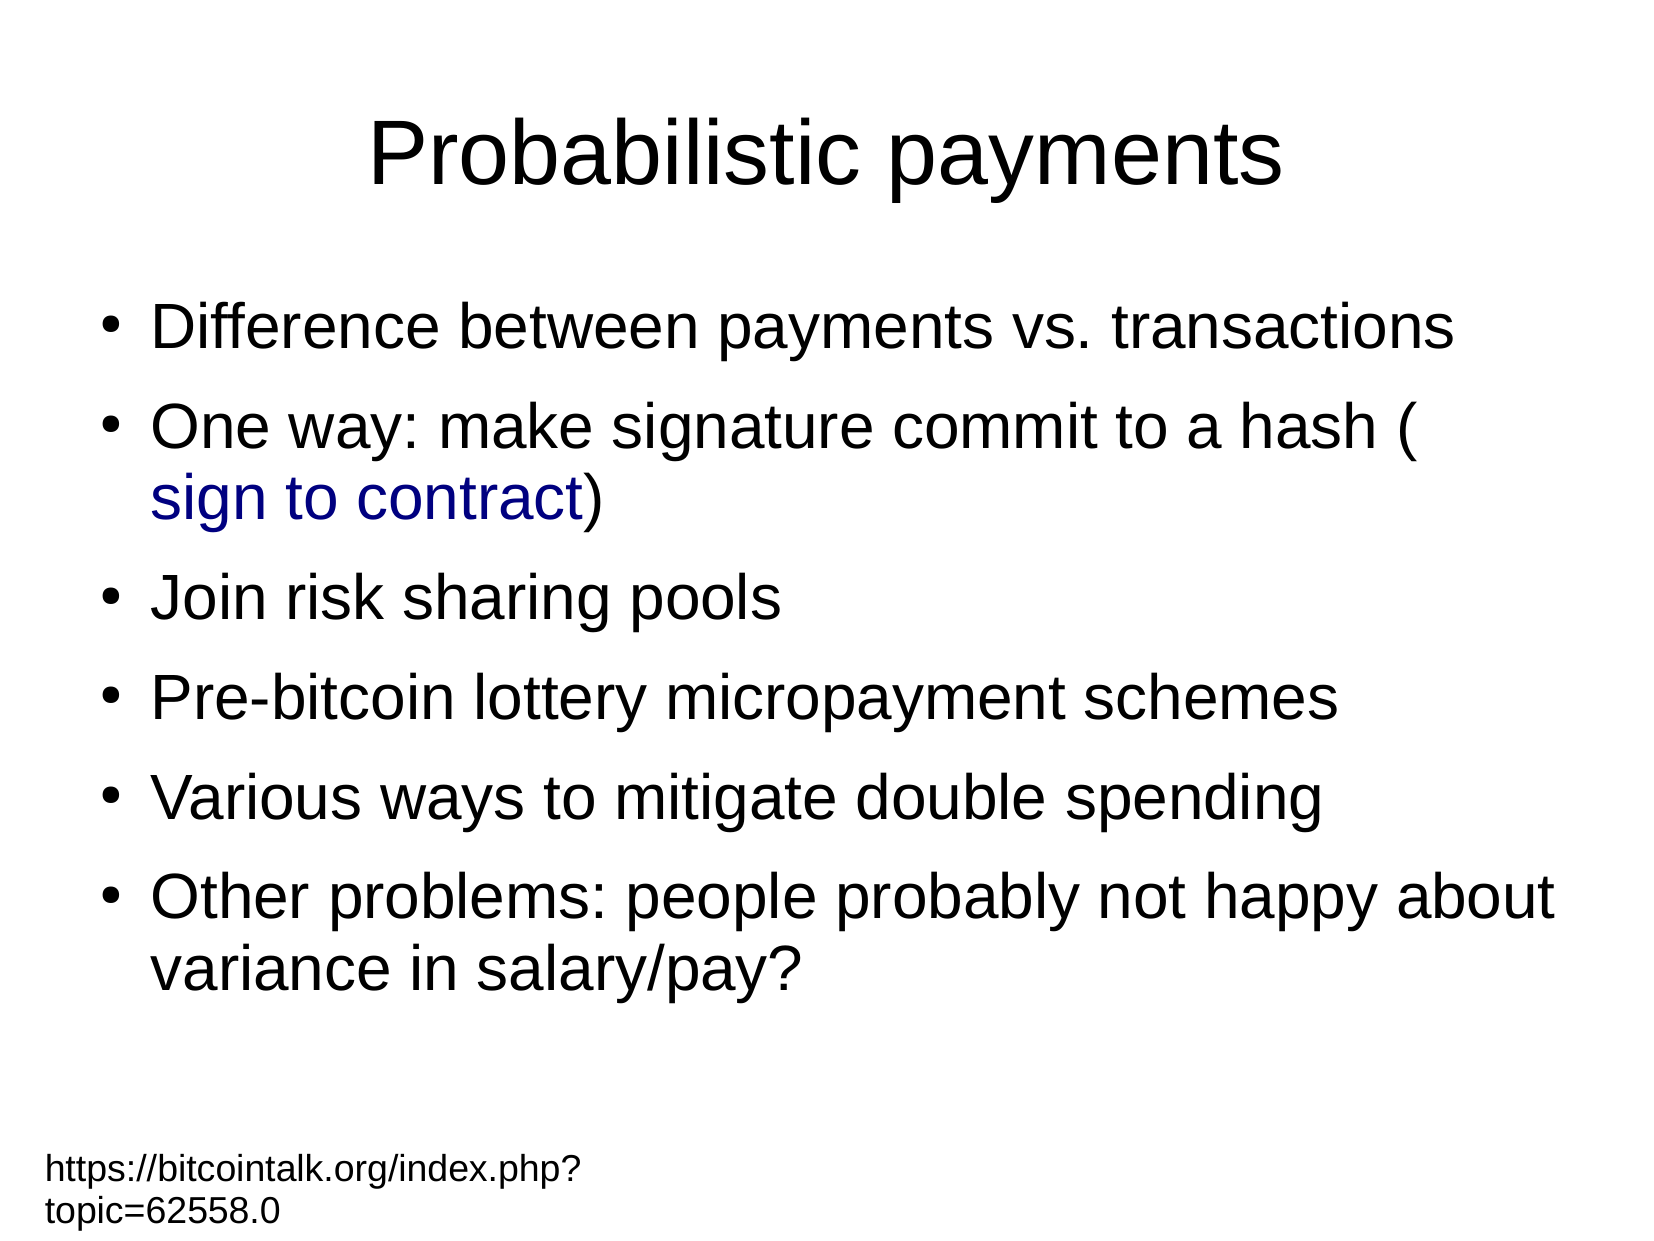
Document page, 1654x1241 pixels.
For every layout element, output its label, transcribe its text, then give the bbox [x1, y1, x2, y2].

title Probabilistic payments [82, 49, 1571, 257]
text_box https://bitcointalk.org/index.php?topic=62558.0 [30, 1140, 833, 1197]
list Difference between payments vs. transactions One way: make signature commit to a hash (sign to contract) Join risk sharing pools Pre-bitcoin lottery micropayment schemes Various ways to mitigate double spending Other problems: people probably not happy about variance in salary/pay? [82, 290, 1571, 1010]
